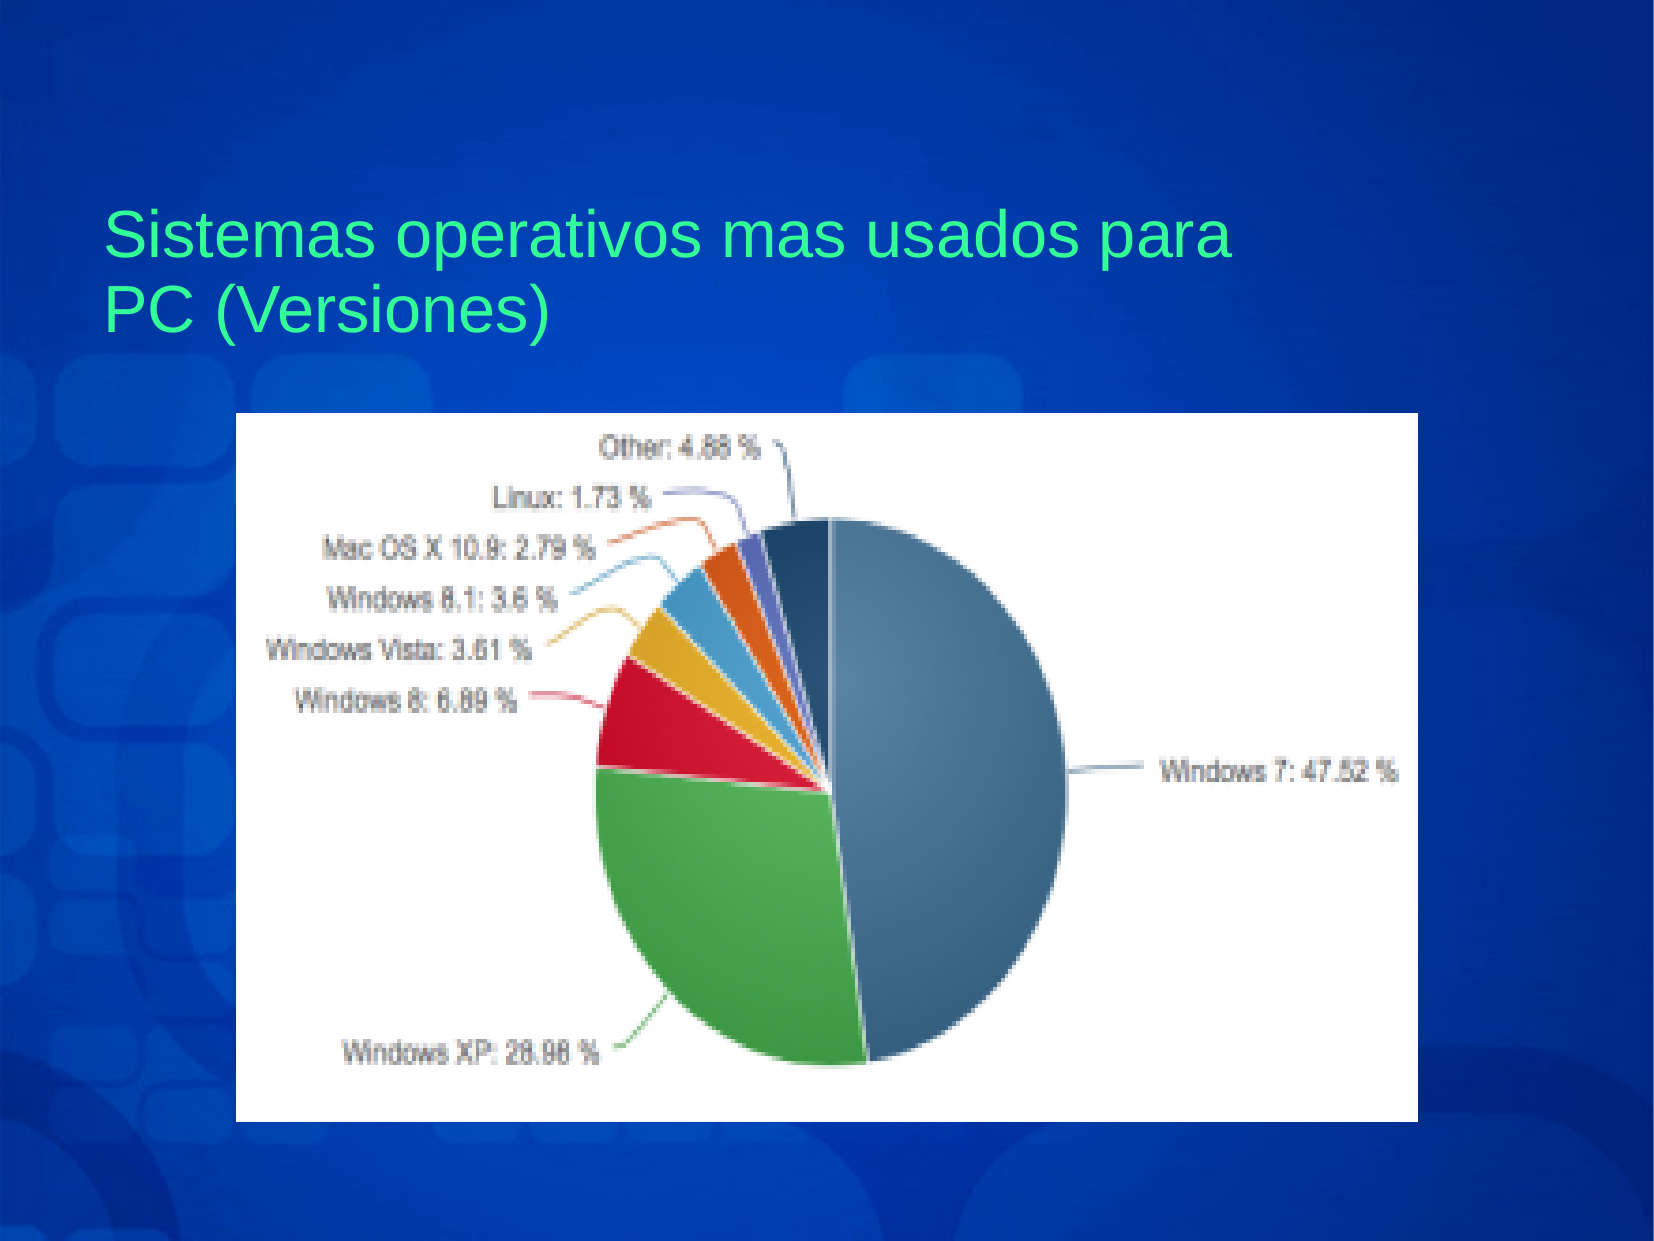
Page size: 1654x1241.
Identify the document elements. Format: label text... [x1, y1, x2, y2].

text_box Sistemas operativos mas usados para PC (Versiones) [88, 189, 1329, 355]
picture [0, 0, 1654, 1241]
